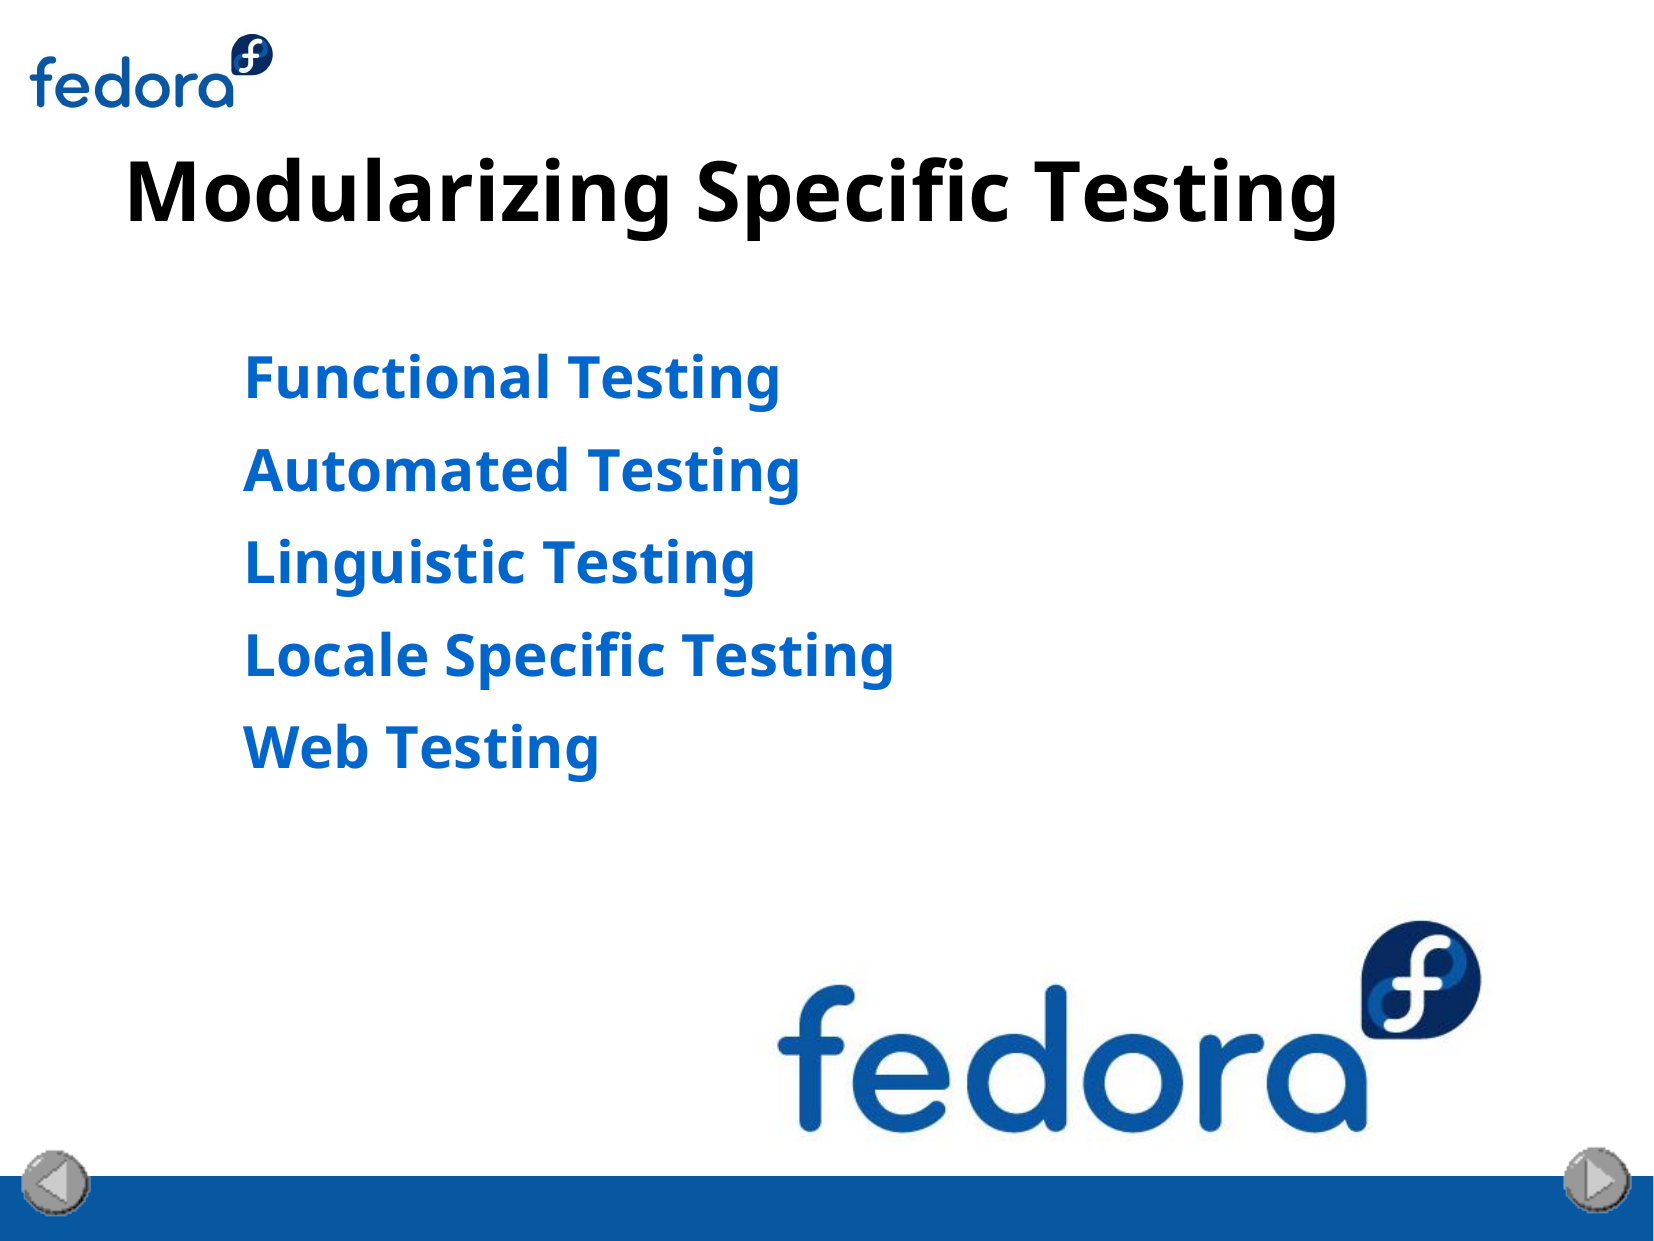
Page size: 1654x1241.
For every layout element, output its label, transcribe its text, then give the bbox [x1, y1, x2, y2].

picture [22, 27, 277, 115]
picture [0, 1143, 1654, 1241]
picture [757, 902, 1494, 1154]
list Functional Testing Automated Testing Linguistic Testing Locale Specific Testing Web Testing [153, 236, 1477, 982]
title Modularizing Specific Testing [123, 123, 1529, 256]
